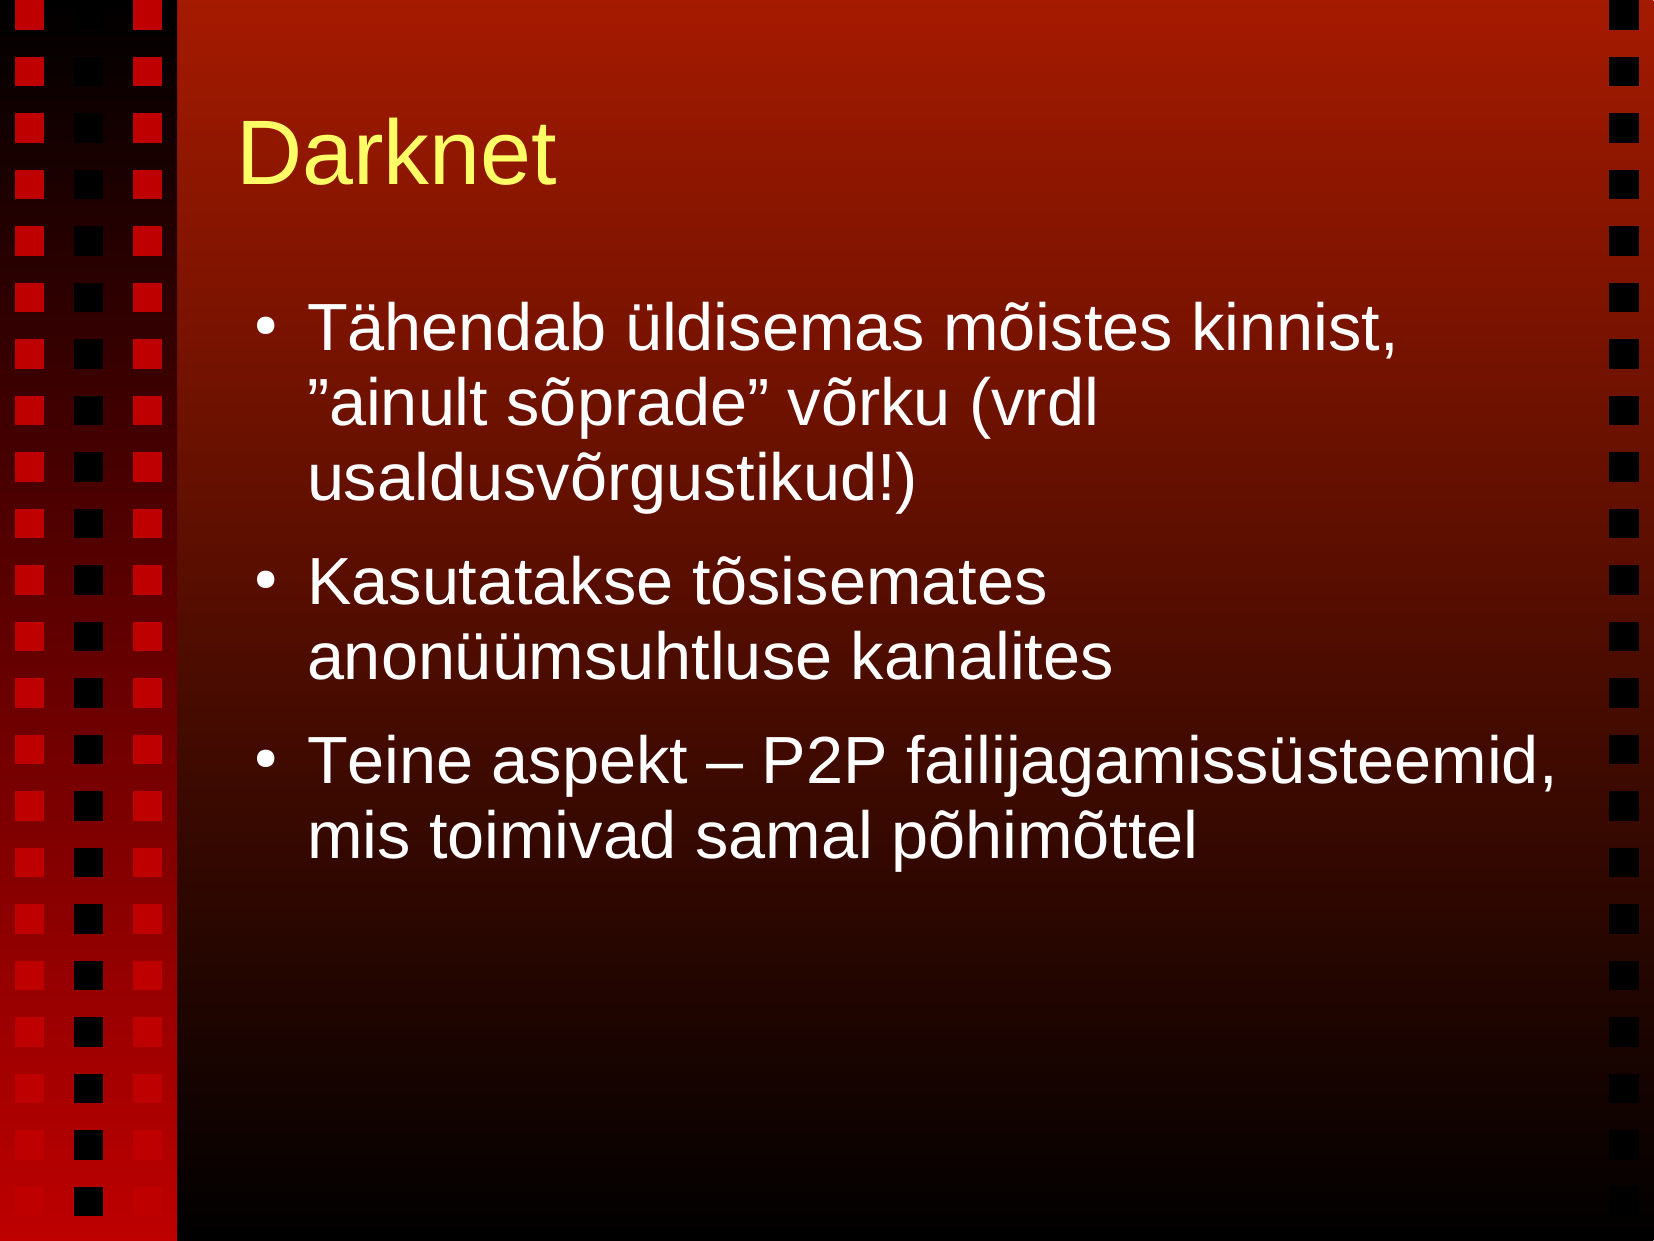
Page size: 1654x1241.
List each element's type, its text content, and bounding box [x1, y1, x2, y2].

list Tähendab üldisemas mõistes kinnist, ”ainult sõprade” võrku (vrdl usaldusvõrgustikud!) Kasutatakse tõsisemates anonüümsuhtluse kanalites Teine aspekt – P2P failijagamissüsteemid, mis toimivad samal põhimõttel [236, 290, 1571, 1109]
title Darknet [236, 49, 1571, 257]
